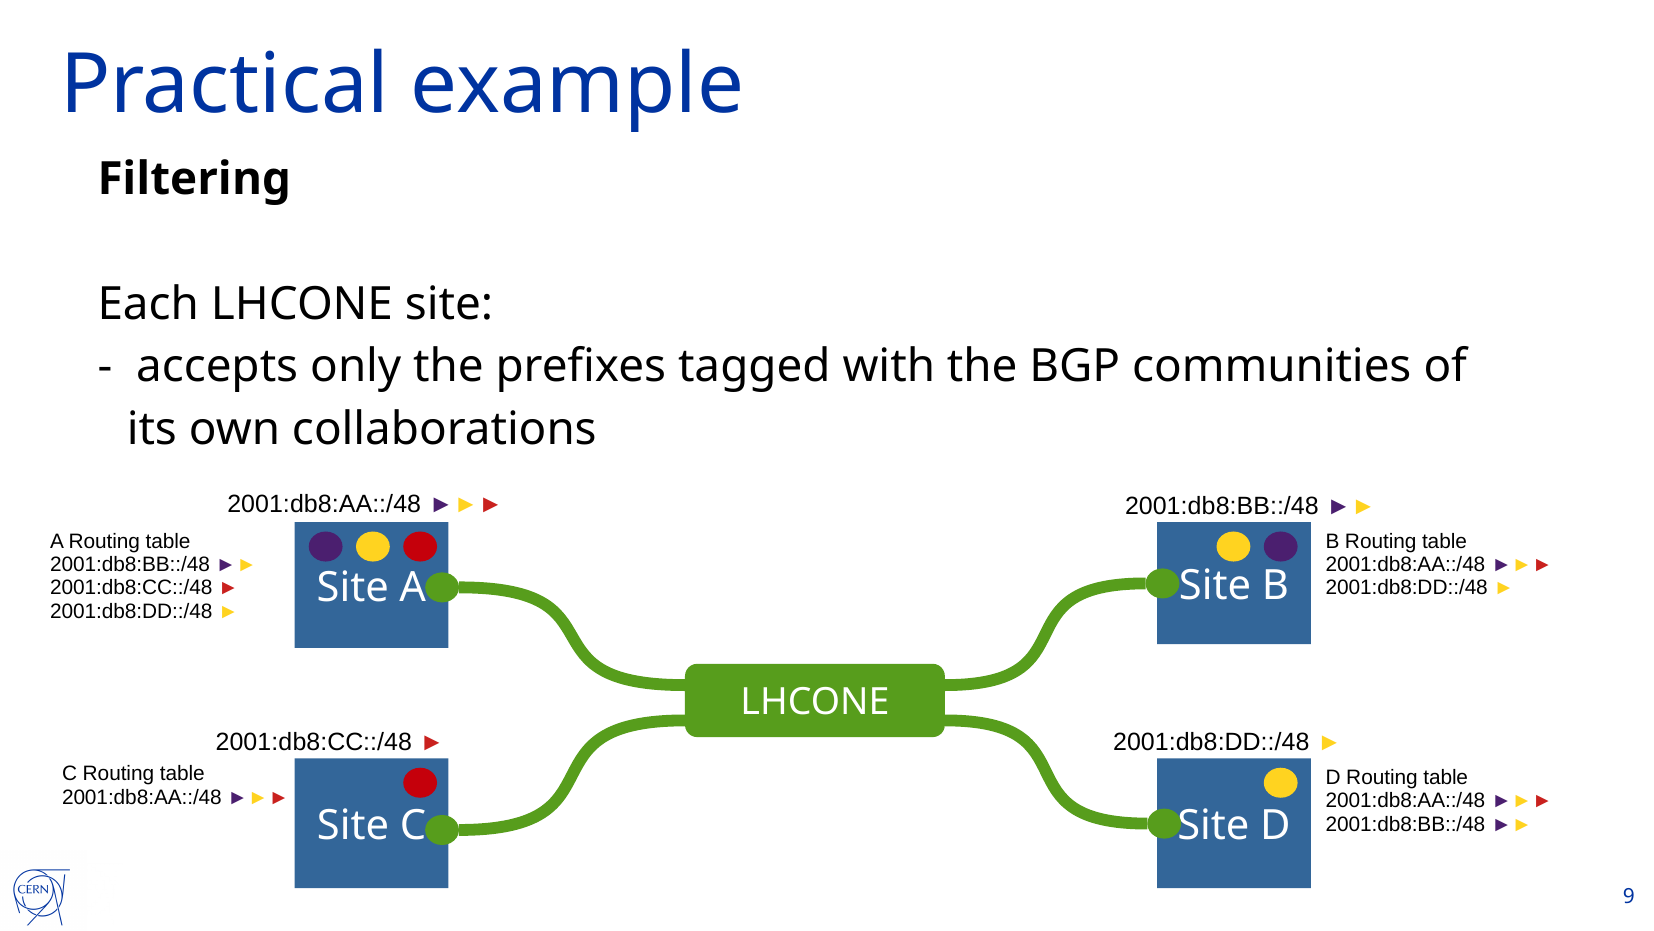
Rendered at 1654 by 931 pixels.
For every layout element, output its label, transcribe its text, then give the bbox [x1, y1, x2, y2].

text_box 2001:db8:BB::/48 ►► [1110, 484, 1465, 532]
text_box [355, 539, 390, 562]
text_box [1145, 568, 1180, 599]
text_box 2001:db8:DD::/48 ► [1098, 720, 1453, 778]
text_box Filtering Each LHCONE site: - accepts only the prefixes tagged with the BGP communities of its own collaborations [82, 137, 1542, 556]
picture [0, 850, 127, 931]
text_box Site C [294, 778, 449, 889]
text_box [403, 778, 438, 798]
text_box [1263, 778, 1298, 798]
text_box [1216, 532, 1251, 562]
text_box Site A [294, 539, 449, 648]
text_box 2001:db8:AA::/48 ►►► [212, 482, 567, 539]
title Practical example [60, 23, 1528, 174]
text_box A Routing table 2001:db8:BB::/48 ►► 2001:db8:CC::/48 ► 2001:db8:DD::/48 ► [35, 522, 284, 631]
text_box [308, 539, 343, 562]
text_box 2001:db8:CC::/48 ► [200, 720, 556, 778]
text_box [425, 814, 459, 846]
text_box B Routing table 2001:db8:AA::/48 ►►► 2001:db8:DD::/48 ► [1310, 522, 1654, 607]
text_box [425, 572, 460, 603]
text_box C Routing table 2001:db8:AA::/48 ►►► [47, 754, 402, 886]
text_box Site B [1157, 556, 1311, 645]
text_box [1148, 808, 1182, 839]
text_box Site D [1157, 778, 1310, 889]
text_box [1263, 532, 1298, 562]
text_box [403, 539, 438, 562]
text_box D Routing table 2001:db8:AA::/48 ►►► 2001:db8:BB::/48 ►► [1310, 758, 1654, 890]
text_box LHCONE [684, 663, 945, 738]
